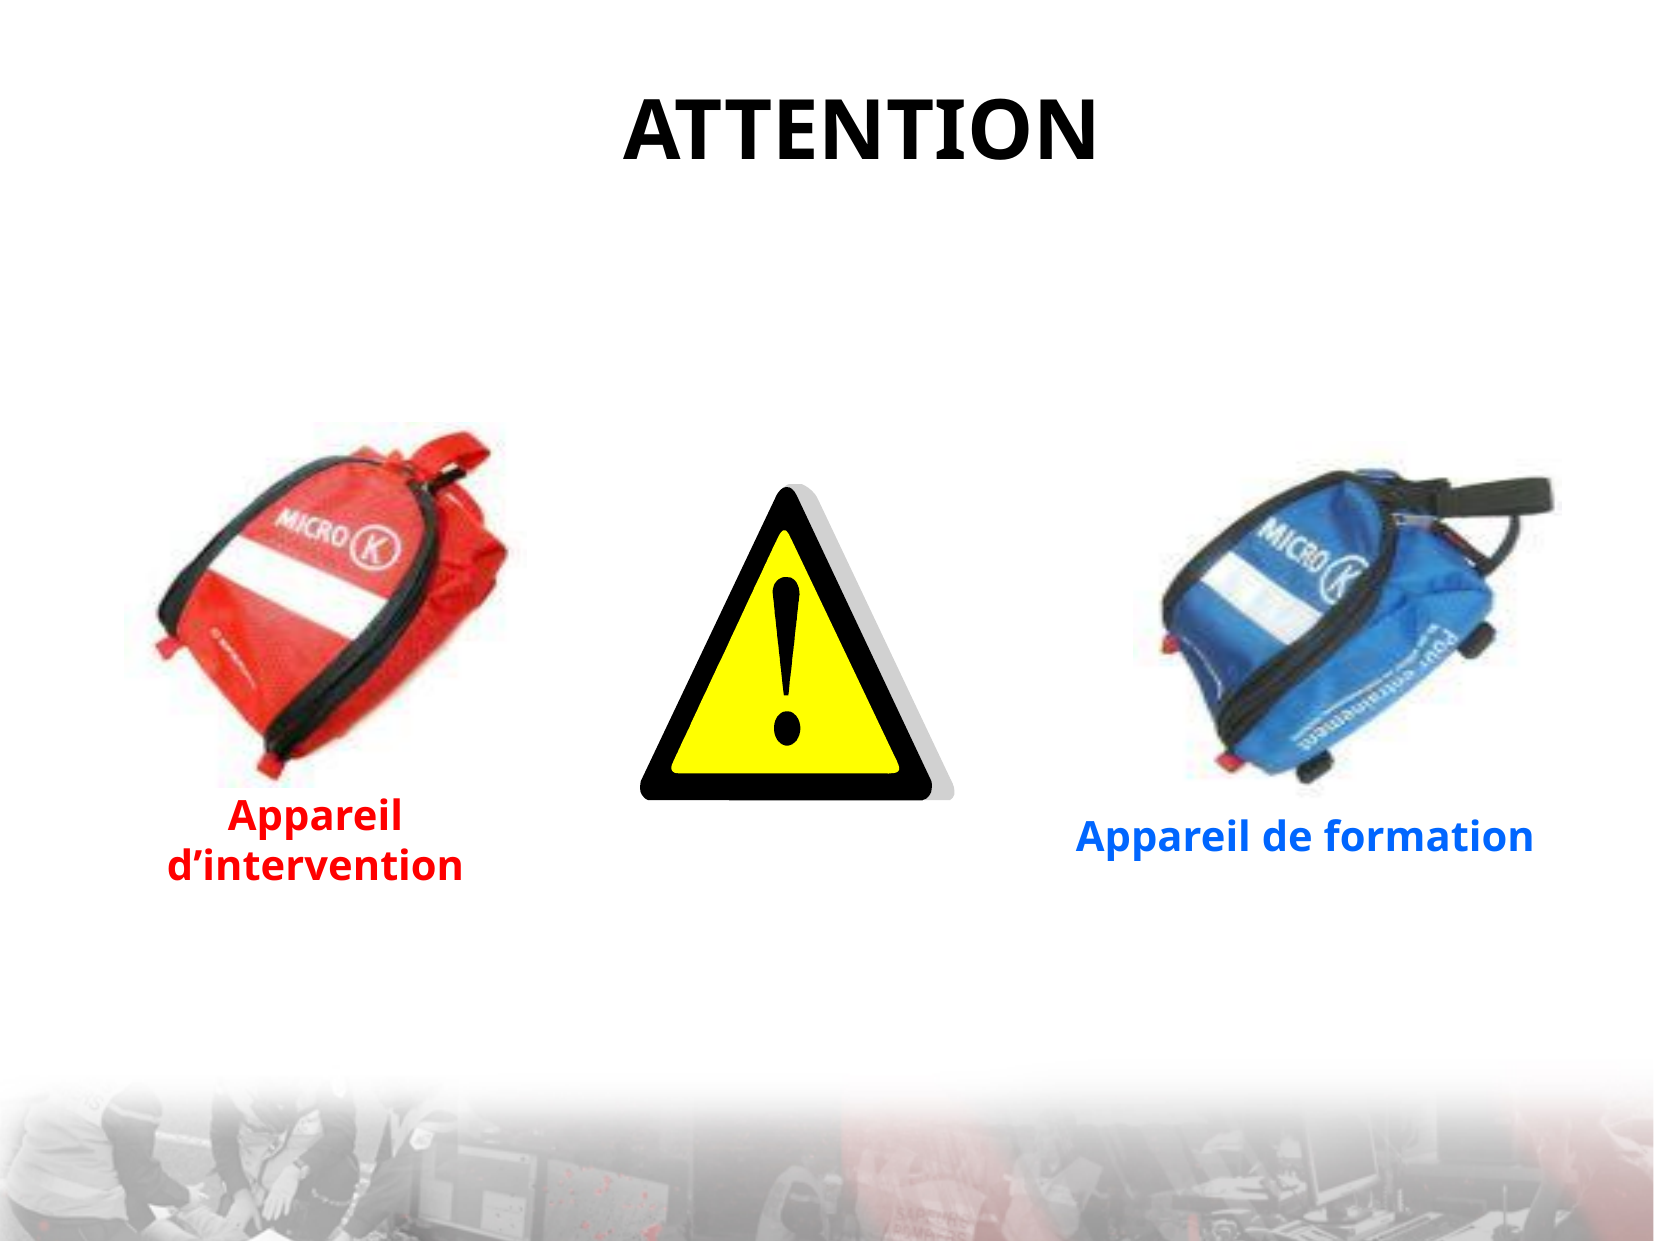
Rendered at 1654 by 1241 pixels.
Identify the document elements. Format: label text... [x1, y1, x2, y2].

text_box Appareil de formation [1045, 801, 1566, 940]
title ATTENTION [118, 47, 1607, 208]
picture [0, 14, 1654, 1241]
text_box Appareil d’intervention [73, 781, 558, 910]
